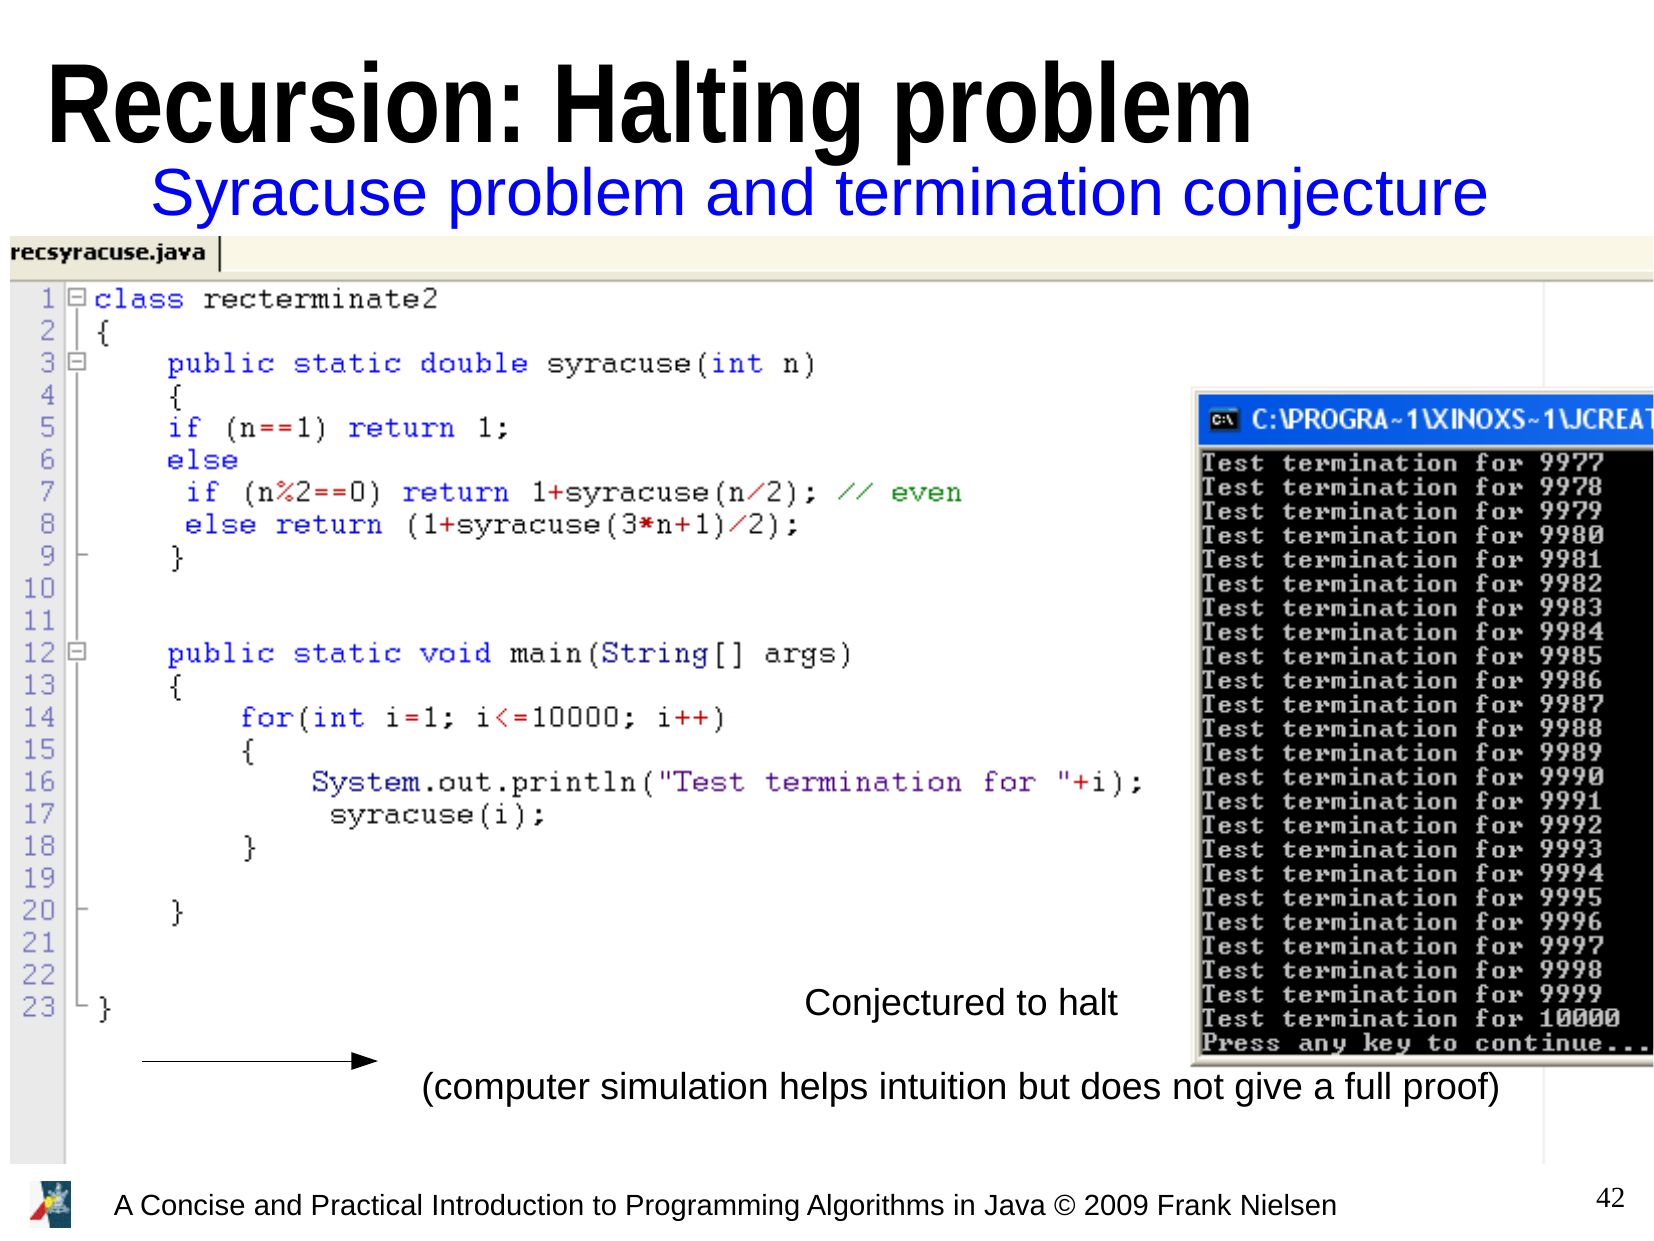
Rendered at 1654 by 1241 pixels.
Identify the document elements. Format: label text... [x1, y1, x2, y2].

text_box Syracuse problem and termination conjecture [135, 147, 1506, 238]
text_box Conjectured to halt (computer simulation helps intuition but does not give a full proof) [406, 974, 1516, 1163]
picture [29, 1181, 71, 1228]
picture [10, 236, 1654, 1164]
text_box Recursion: Halting problem [31, 29, 1270, 174]
